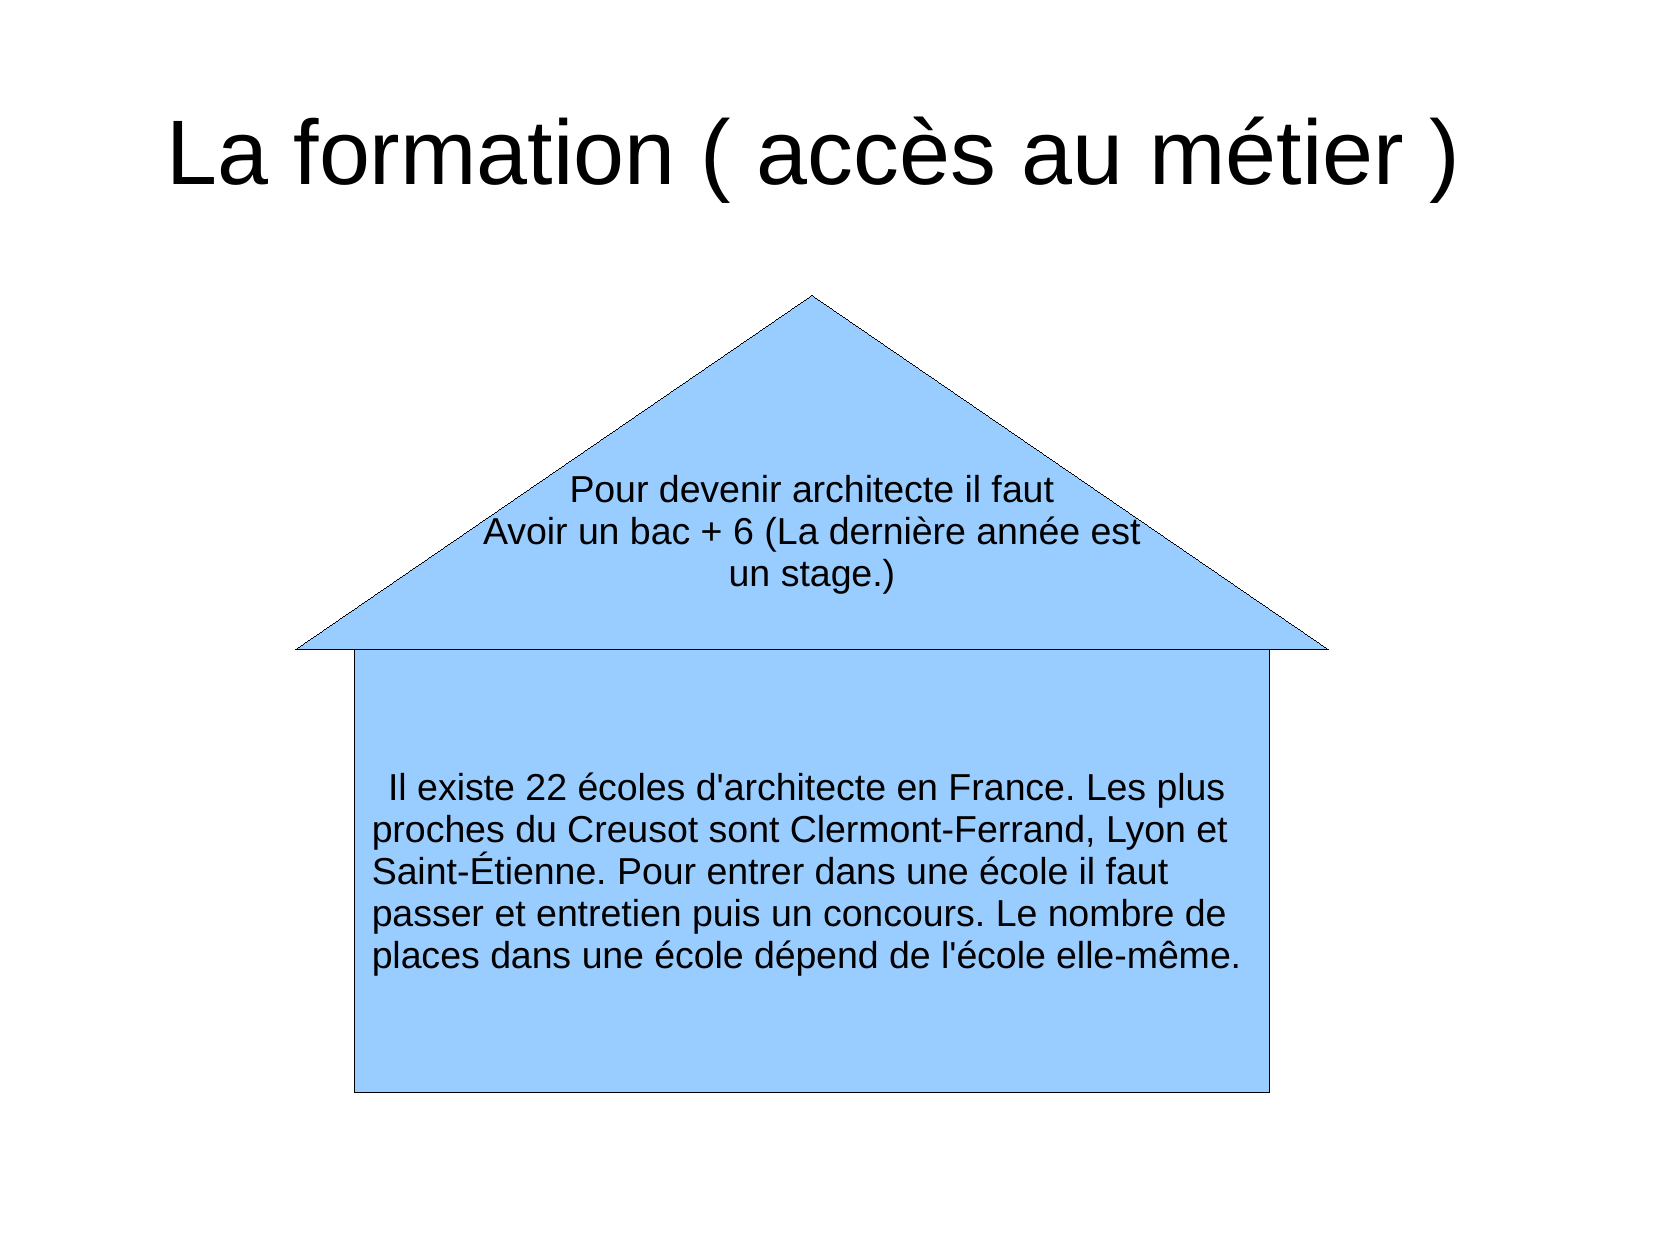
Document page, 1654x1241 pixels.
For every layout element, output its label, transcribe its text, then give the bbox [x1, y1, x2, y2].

text_box Pour devenir architecte il faut Avoir un bac + 6 (La dernière année est un stage.) [295, 295, 1329, 650]
text_box Il existe 22 écoles d'architecte en France. Les plus proches du Creusot sont Clermont-Ferrand, Lyon et Saint-Étienne. Pour entrer dans une école il faut passer et entretien puis un concours. Le nombre de places dans une école dépend de l'école elle-même. [354, 650, 1270, 1093]
title La formation ( accès au métier ) [82, 49, 1571, 257]
